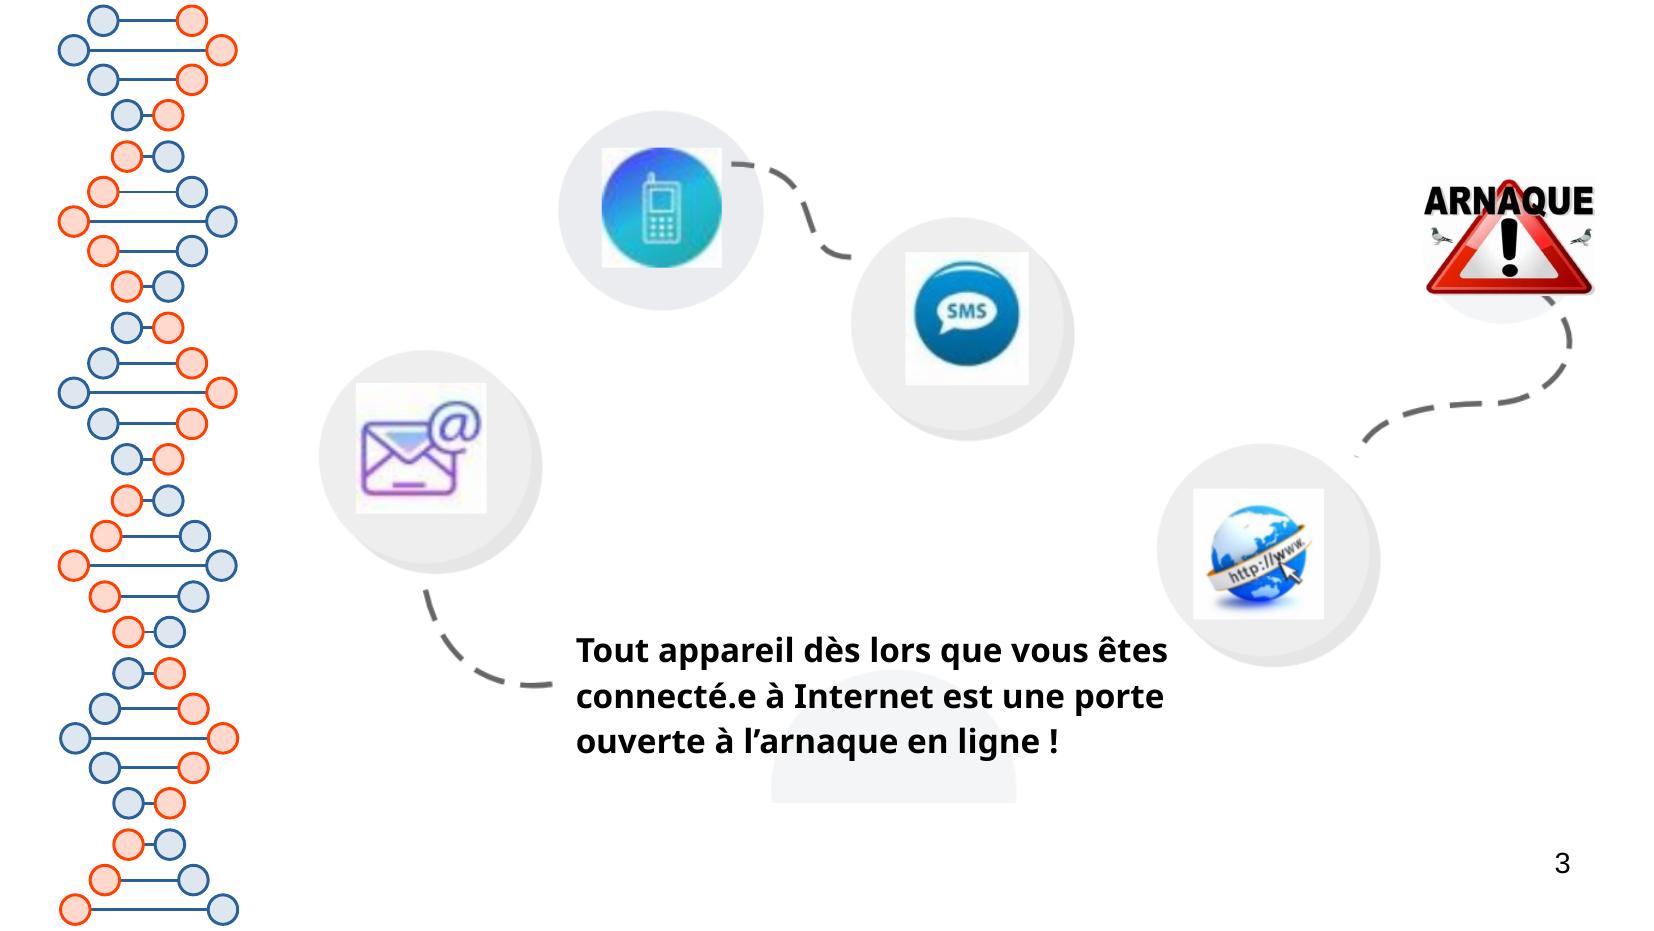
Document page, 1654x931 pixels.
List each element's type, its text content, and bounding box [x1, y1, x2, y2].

picture [242, 29, 1654, 803]
text_box Tout appareil dès lors que vous êtes connecté.e à Internet est une porte ouverte à l’arnaque en ligne ! [561, 620, 1270, 862]
